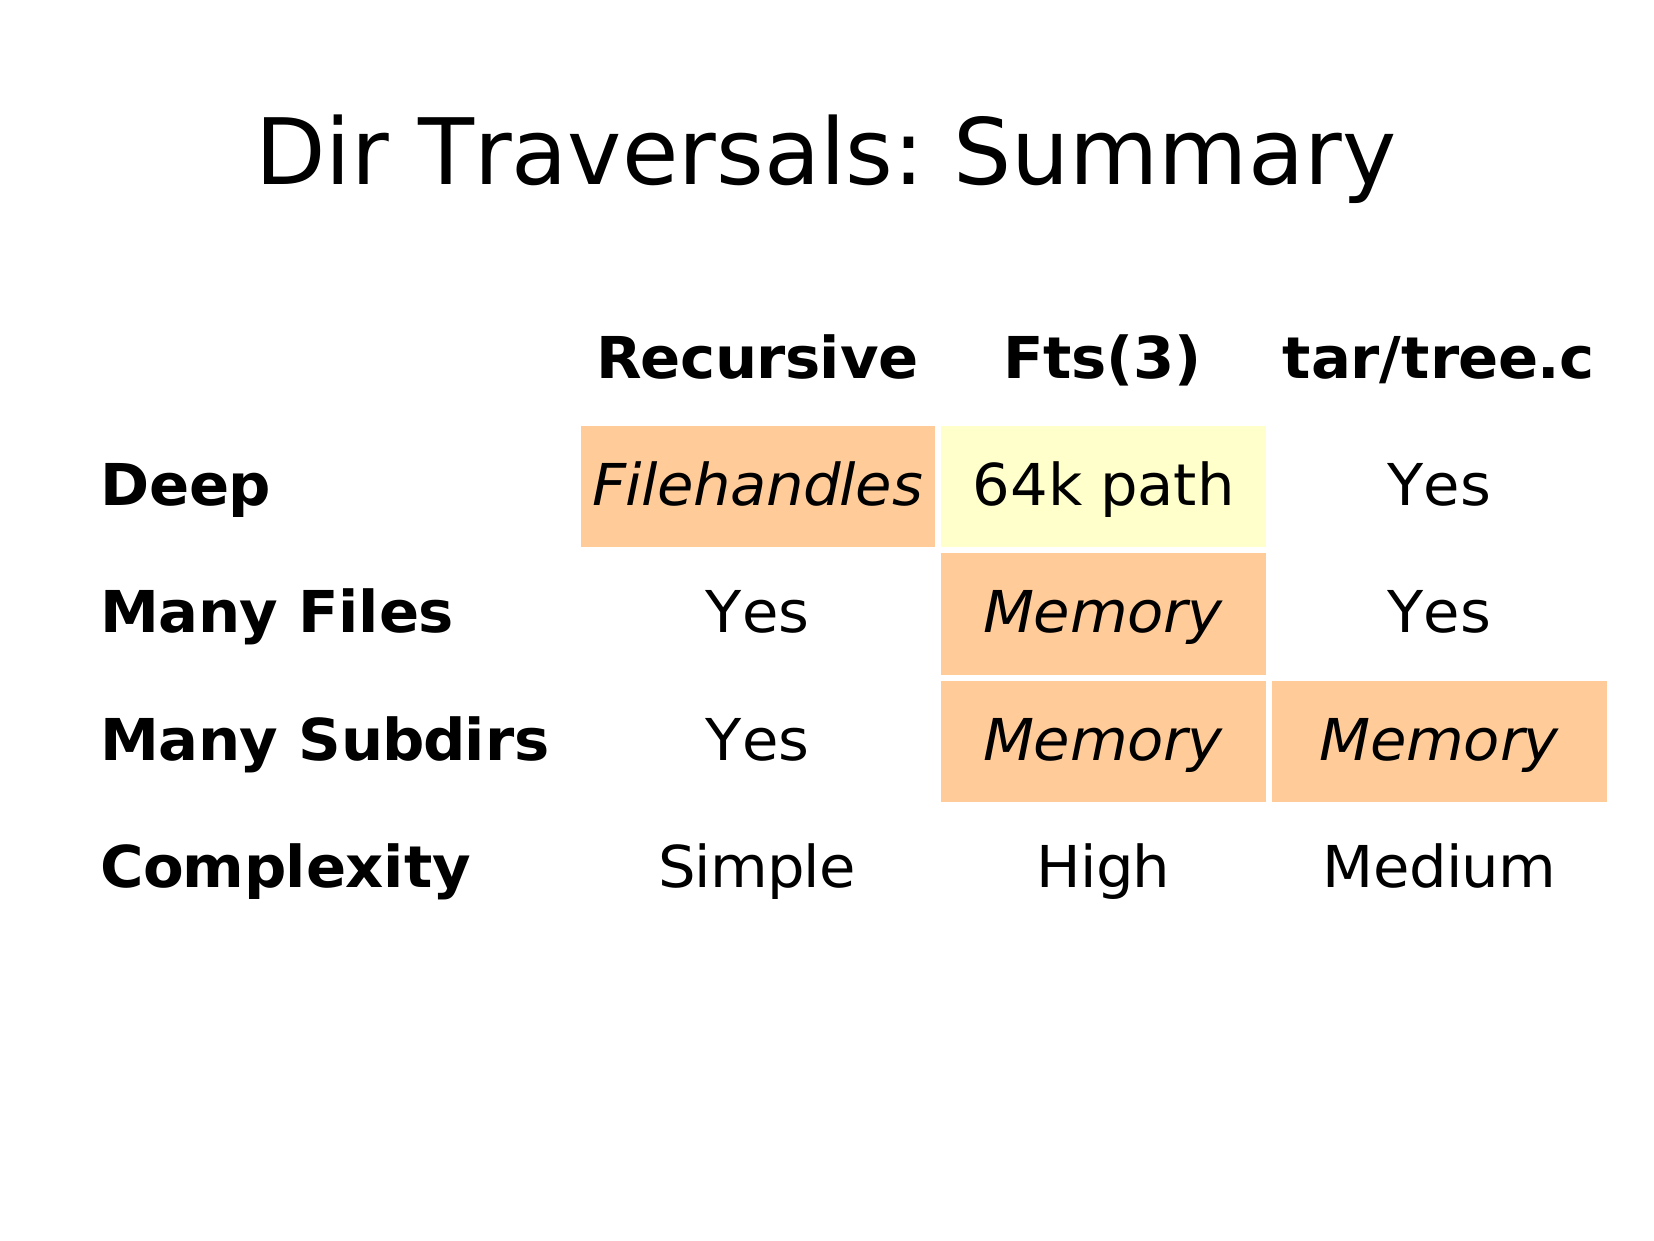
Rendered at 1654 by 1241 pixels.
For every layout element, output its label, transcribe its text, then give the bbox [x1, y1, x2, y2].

chart [82, 290, 1616, 1131]
title Dir Traversals: Summary [82, 49, 1571, 257]
